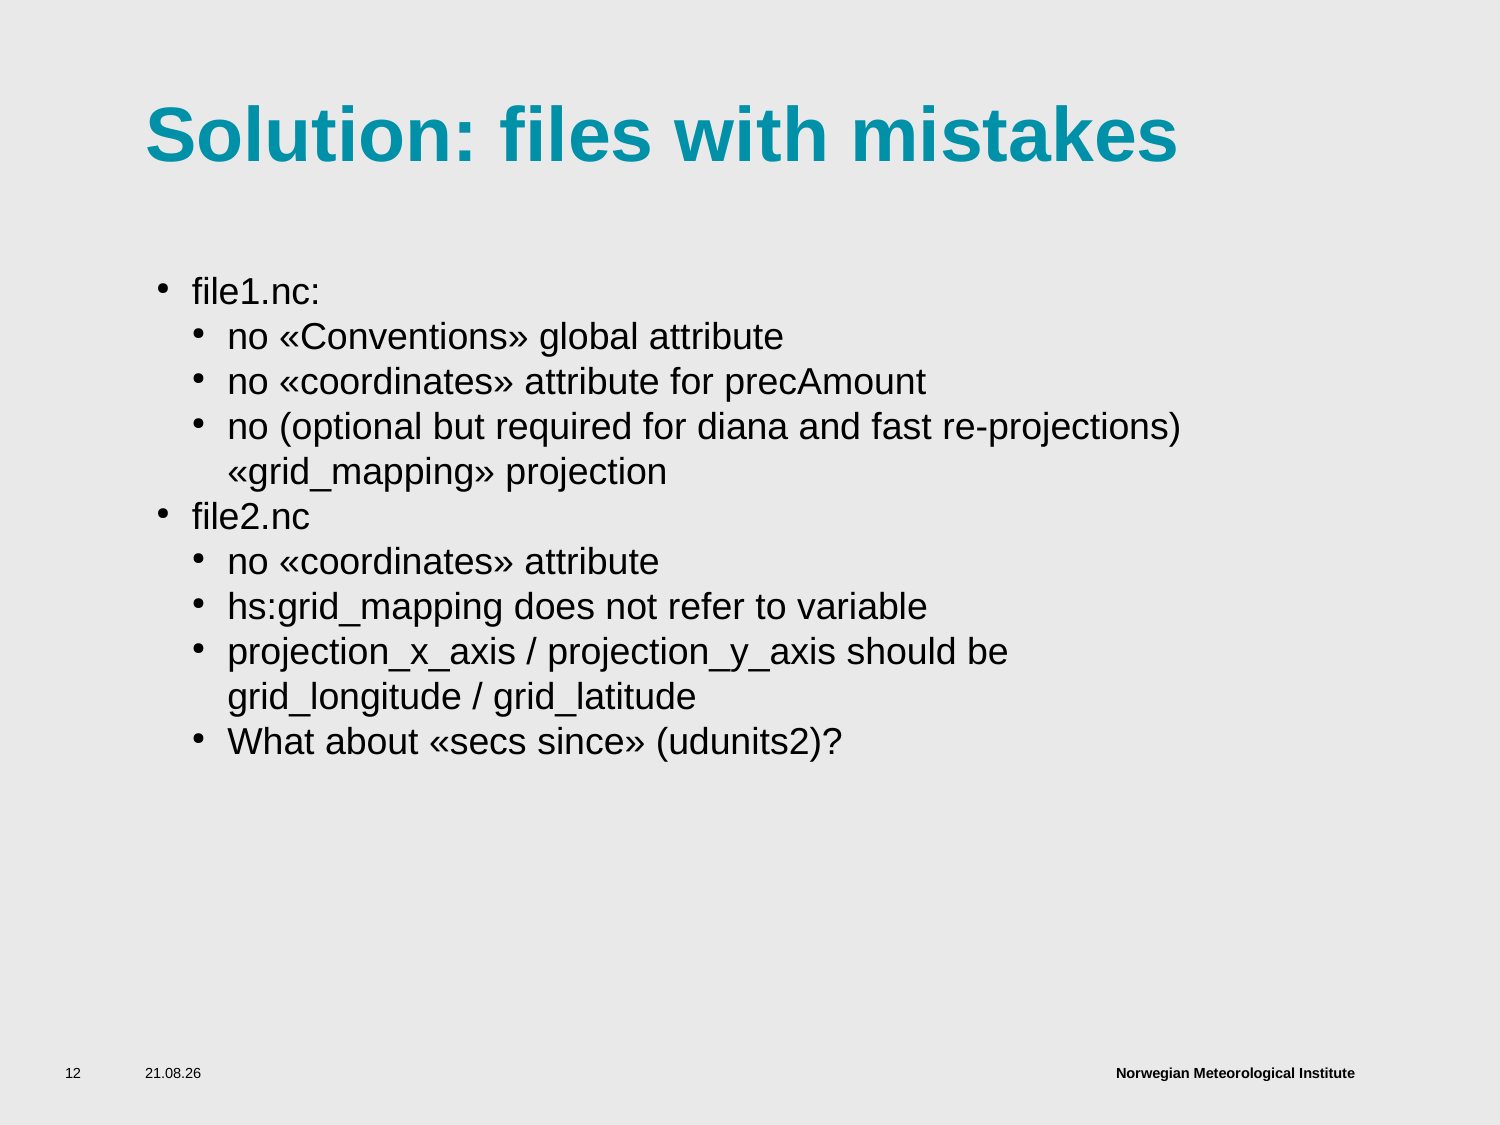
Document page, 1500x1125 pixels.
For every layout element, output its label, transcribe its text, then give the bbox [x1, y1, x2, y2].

text_box file1.nc: no «Conventions» global attribute no «coordinates» attribute for precAmount no (optional but required for diana and fast re-projections) «grid_mapping» projection file2.nc no «coordinates» attribute hs:grid_mapping does not refer to variable projection_x_axis / projection_y_axis should be grid_longitude / grid_latitude What about «secs since» (udunits2)? [141, 259, 1264, 815]
title Solution: files with mistakes [145, 83, 1355, 178]
